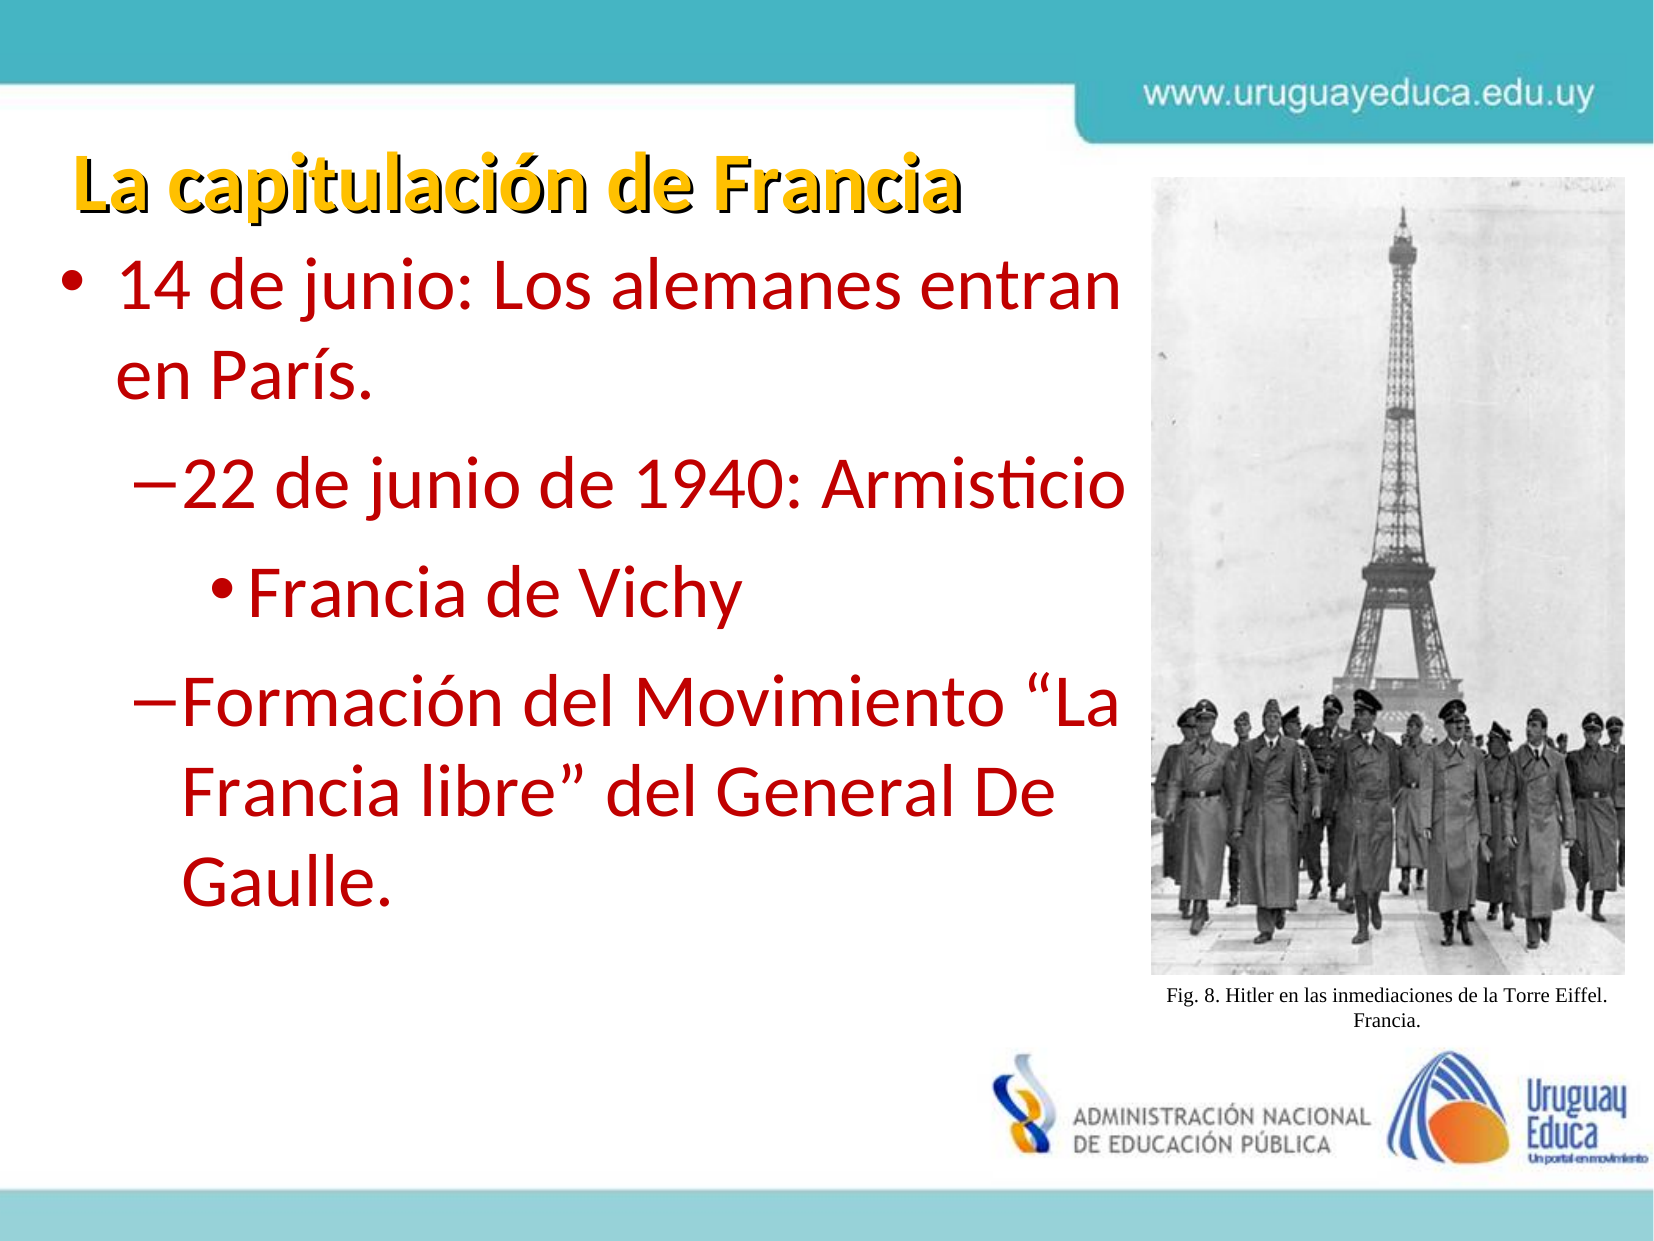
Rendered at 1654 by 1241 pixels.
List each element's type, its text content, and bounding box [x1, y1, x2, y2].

text_box Fig. 8. Hitler en las inmediaciones de la Torre Eiffel. Francia. [1151, 974, 1625, 1040]
list 14 de junio: Los alemanes entran en París. 22 de junio de 1940: Armisticio Francia de Vichy Formación del Movimiento “La Francia libre” del General De Gaulle. [44, 227, 1154, 1100]
picture [0, 0, 1654, 1241]
title La capitulación de Francia [0, 88, 1055, 266]
